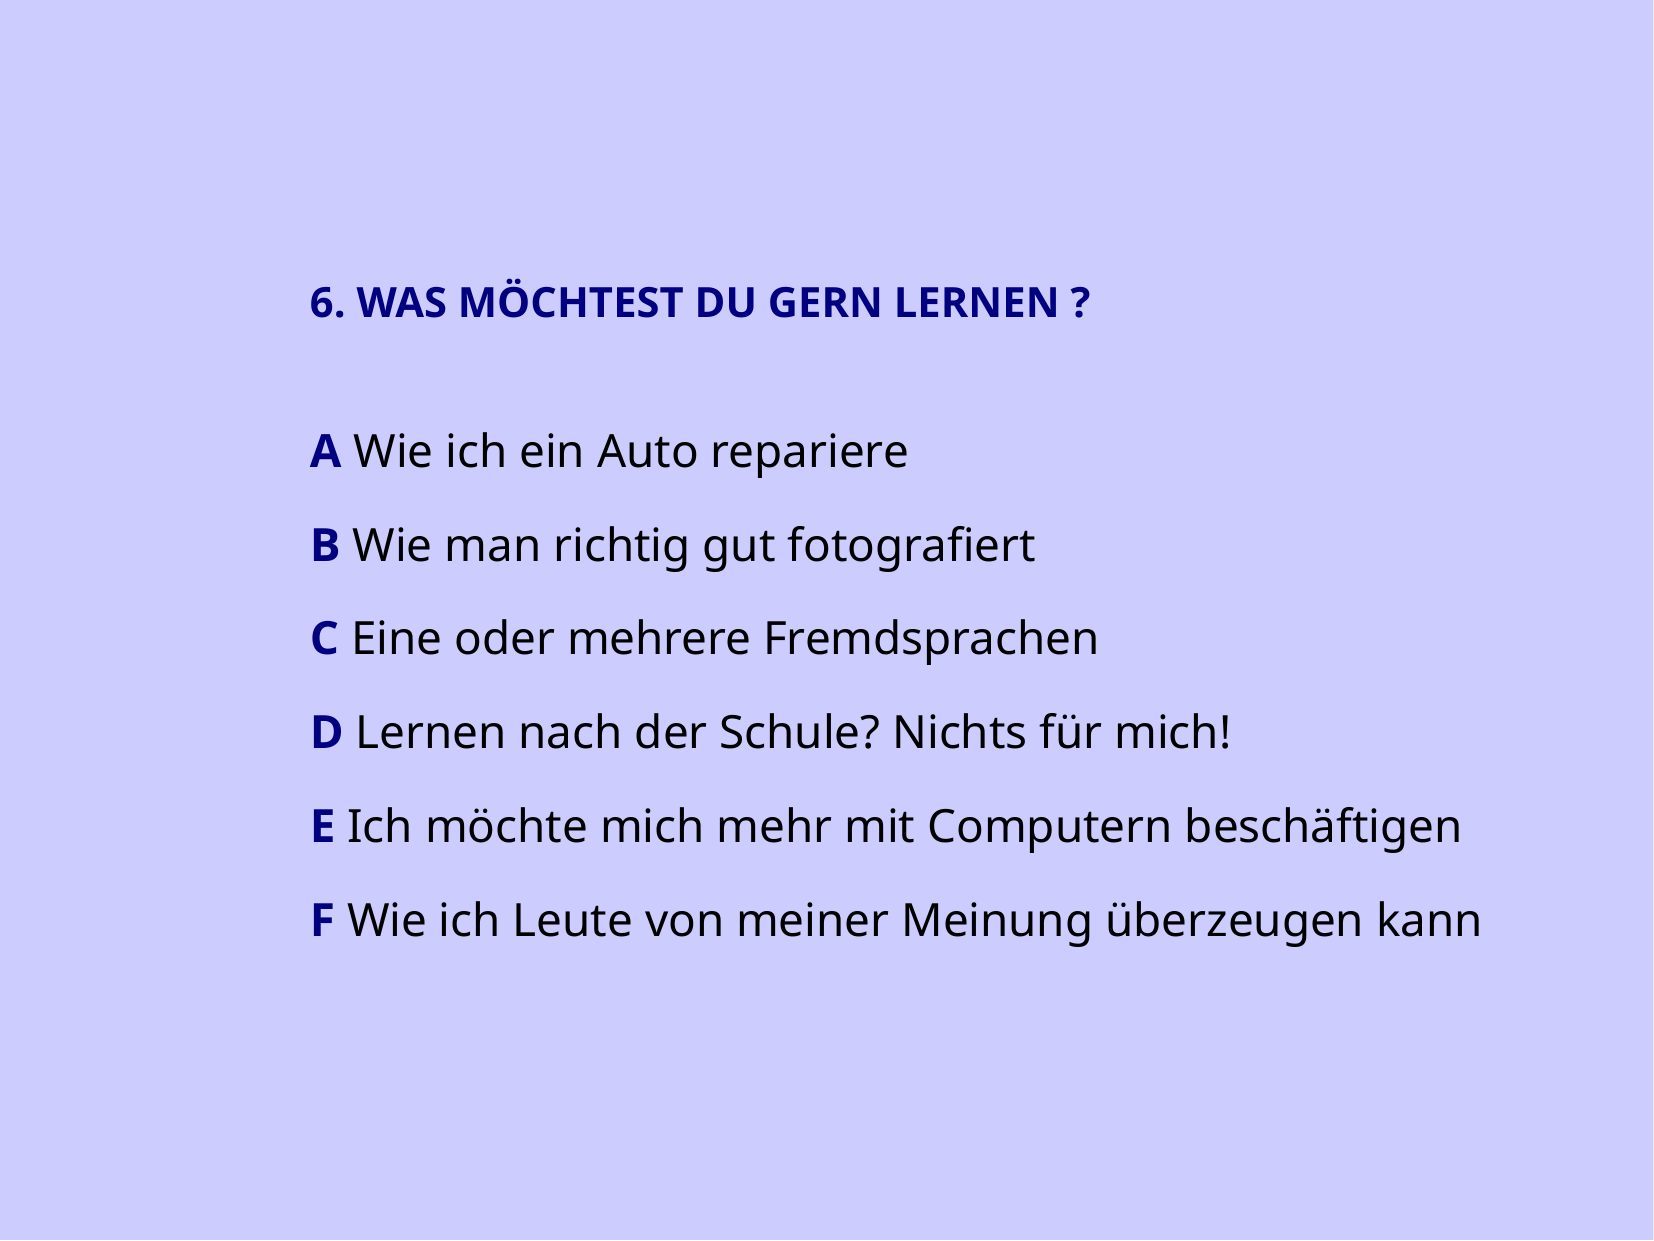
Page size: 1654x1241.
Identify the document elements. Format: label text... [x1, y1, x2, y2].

text_box 6. WAS MÖCHTEST DU GERN LERNEN ? A Wie ich ein Auto repariere B Wie man richtig gut fotografiert C Eine oder mehrere Fremdsprachen D Lernen nach der Schule? Nichts für mich! E Ich möchte mich mehr mit Computern beschäftigen F Wie ich Leute von meiner Meinung überzeugen kann [295, 265, 1506, 972]
